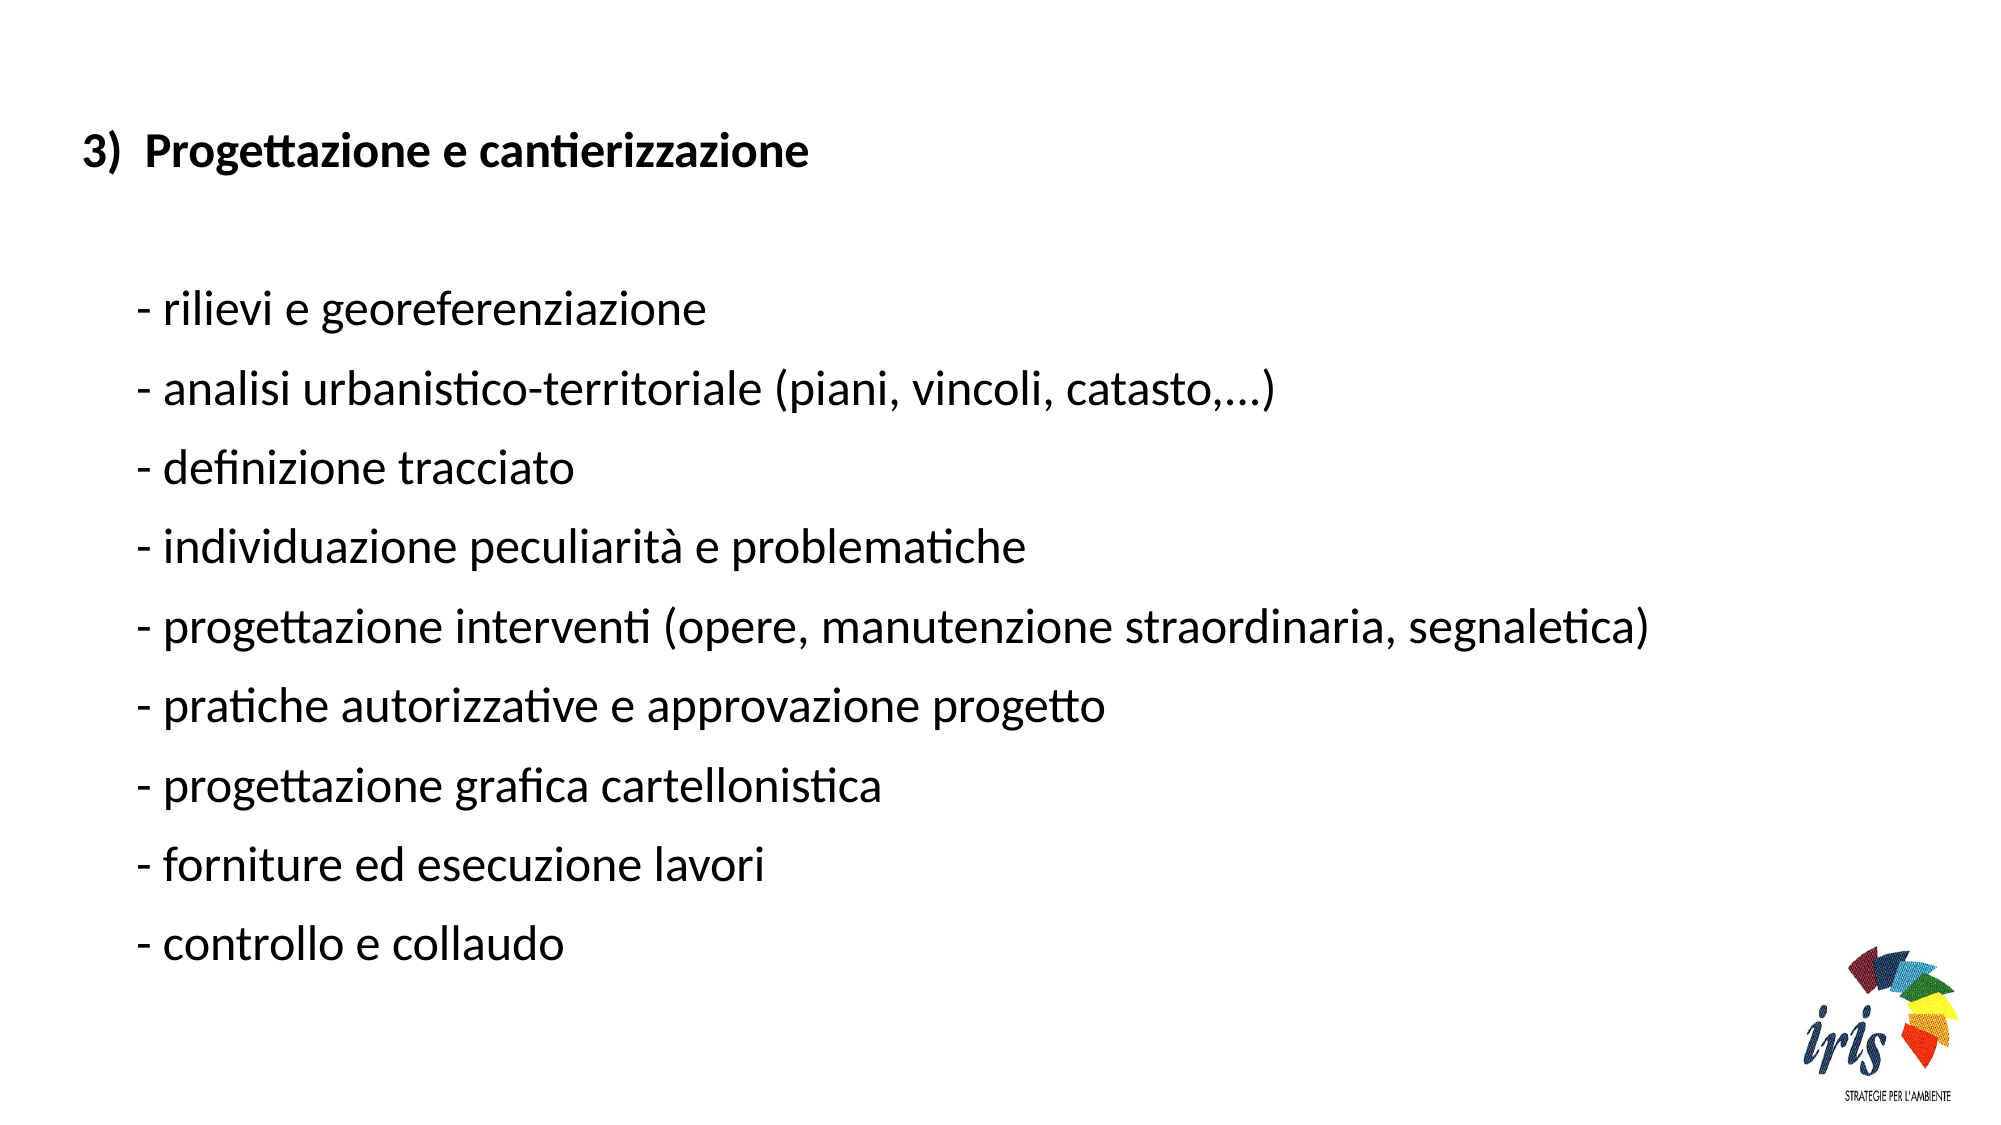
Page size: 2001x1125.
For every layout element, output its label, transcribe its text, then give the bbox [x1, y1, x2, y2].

list 3) Progettazione e cantierizzazione - rilievi e georeferenziazione - analisi urbanistico-territoriale (piani, vincoli, catasto,...) - definizione tracciato - individuazione peculiarità e problematiche - progettazione interventi (opere, manutenzione straordinaria, segnaletica) - pratiche autorizzative e approvazione progetto - progettazione grafica cartellonistica - forniture ed esecuzione lavori - controllo e collaudo [70, 124, 1920, 981]
picture [1801, 944, 1961, 1103]
